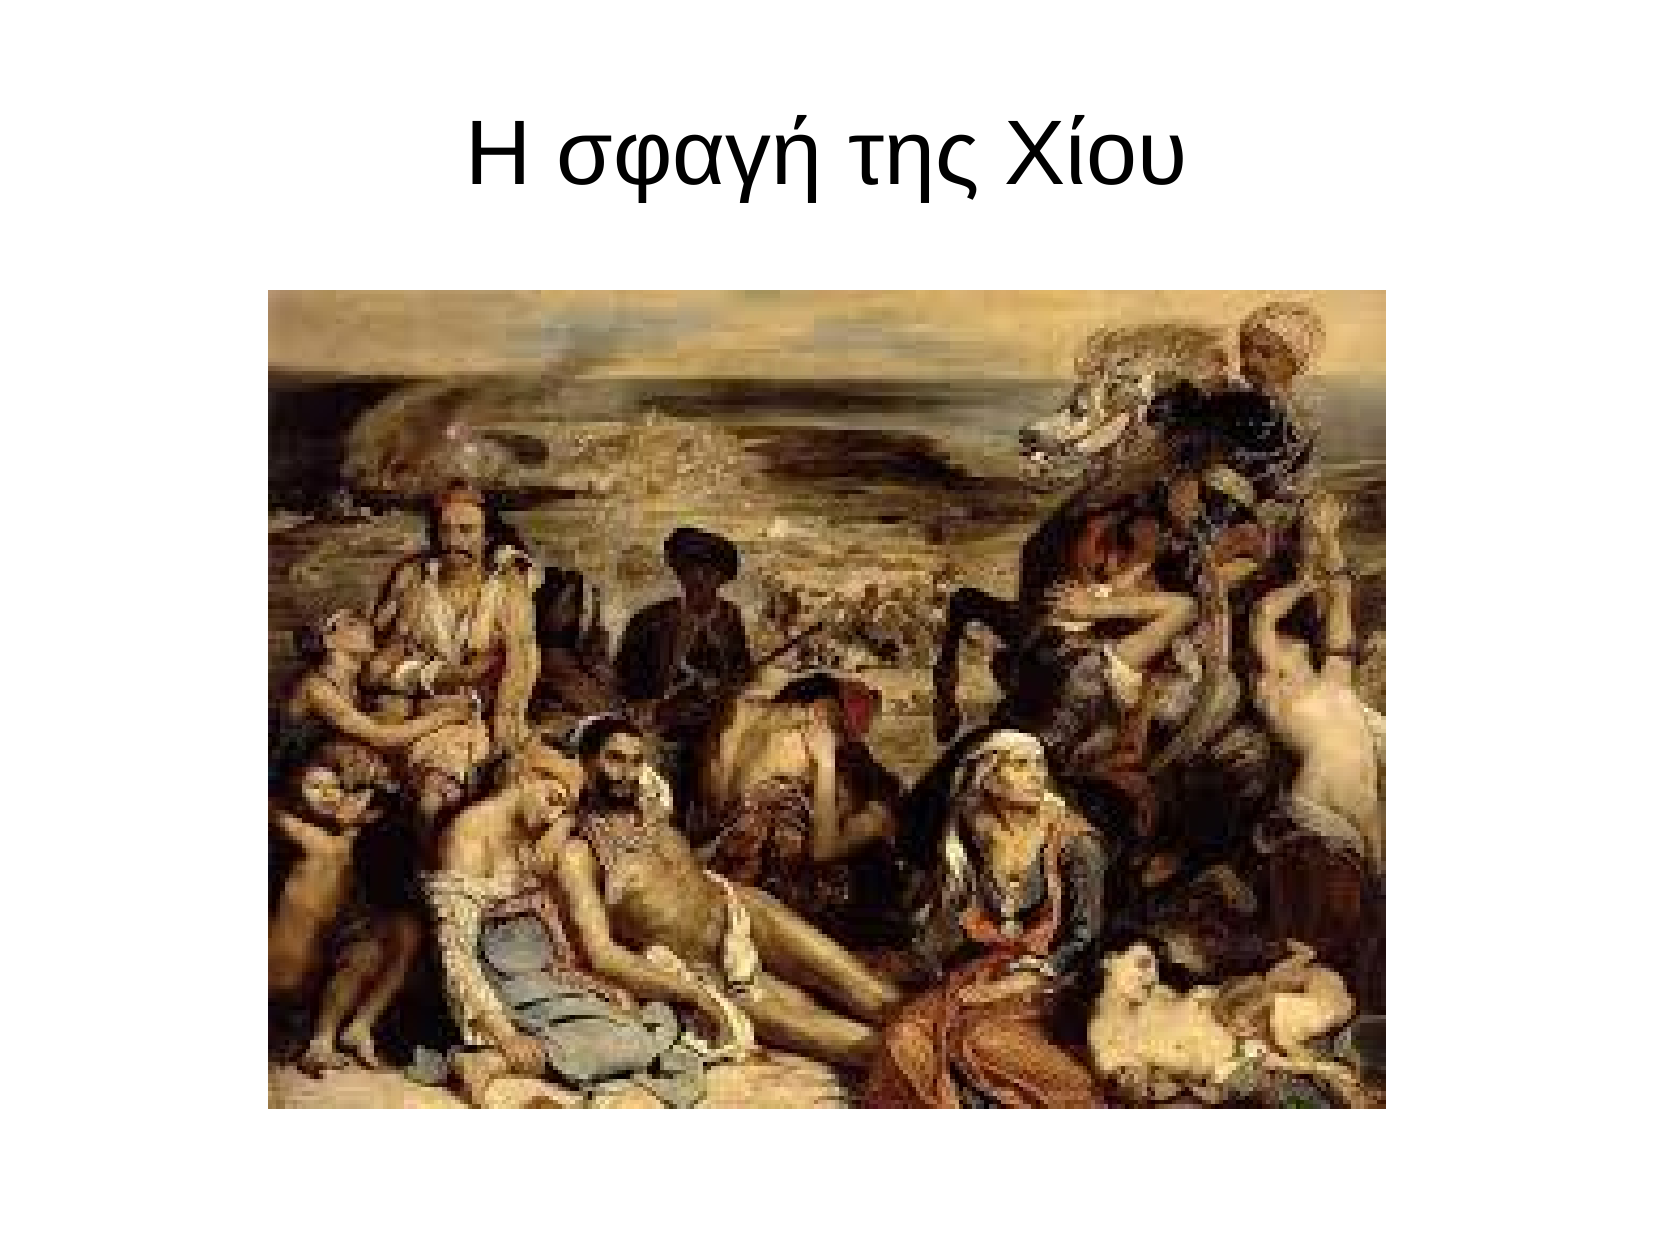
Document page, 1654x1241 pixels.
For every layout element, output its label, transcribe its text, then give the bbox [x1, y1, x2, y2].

picture [268, 290, 1386, 1109]
title Η σφαγή της Χίου [82, 49, 1571, 257]
